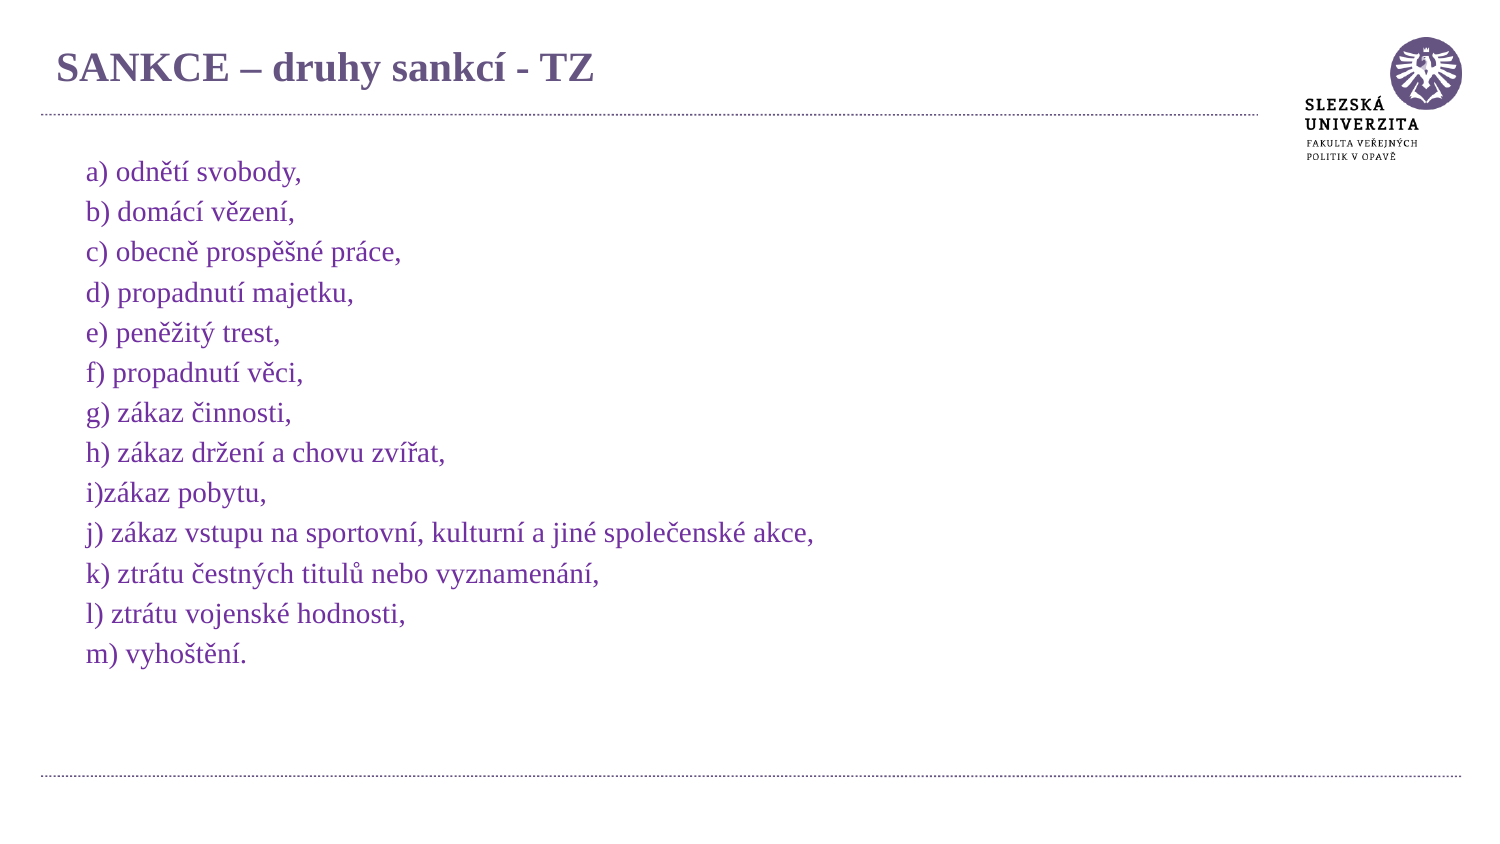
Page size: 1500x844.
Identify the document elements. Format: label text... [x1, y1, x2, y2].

text_box a) odnětí svobody, b) domácí vězení, c) obecně prospěšné práce, d) propadnutí majetku, e) peněžitý trest, f) propadnutí věci, g) zákaz činnosti, h) zákaz držení a chovu zvířat, i)zákaz pobytu, j) zákaz vstupu na sportovní, kulturní a jiné společenské akce, k) ztrátu čestných titulů nebo vyznamenání, l) ztrátu vojenské hodnosti, m) vyhoštění. [41, 139, 1226, 844]
title SANKCE – druhy sankcí - TZ [41, 32, 1325, 116]
